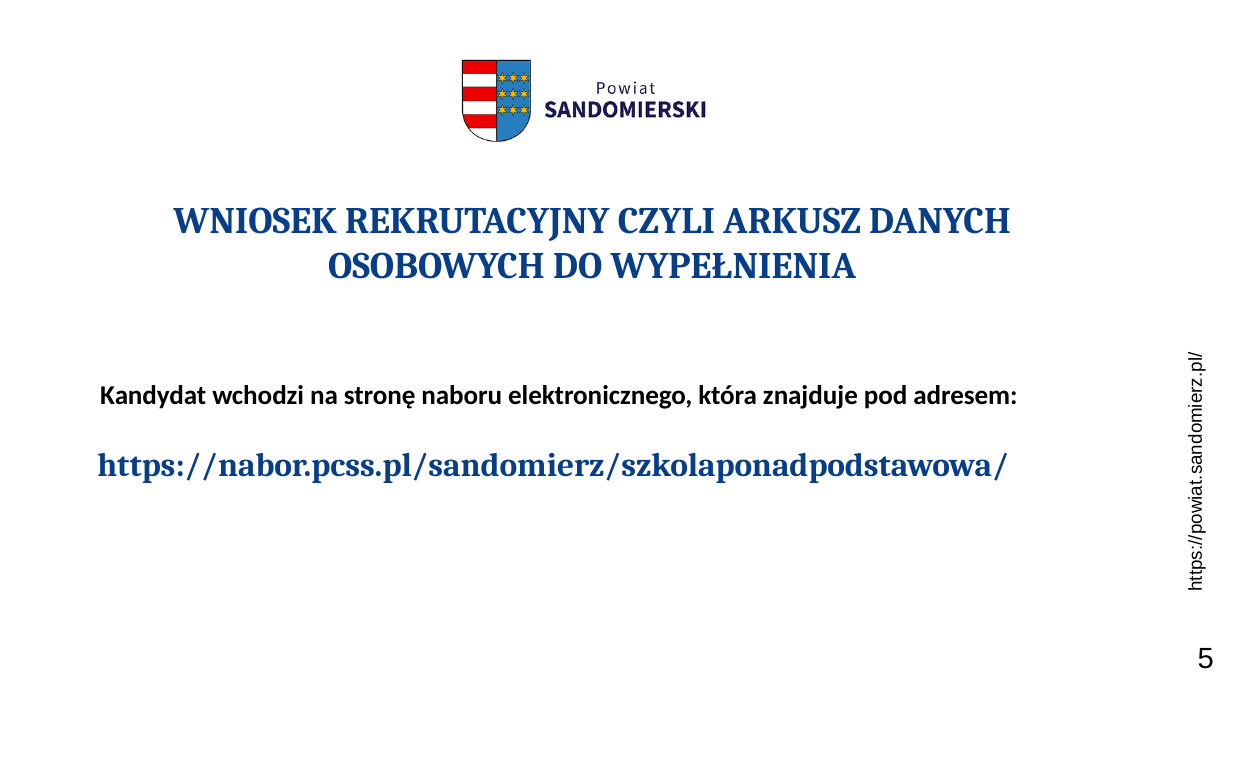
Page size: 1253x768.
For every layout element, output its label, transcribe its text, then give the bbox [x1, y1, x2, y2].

title WNIOSEK REKRUTACYJNY CZYLI ARKUSZ DANYCH OSOBOWYCH DO WYPEŁNIENIA [70, 188, 1115, 317]
slide_number <numer> [1168, 632, 1244, 677]
list Kandydat wchodzi na stronę naboru elektronicznego, która znajduje pod adresem: [70, 330, 1115, 437]
title https://nabor.pcss.pl/sandomierz/szkolaponadpodstawowa/ [82, 436, 1063, 589]
picture [460, 58, 707, 143]
footer https://powiat.sandomierz.pl/ [1175, 330, 1226, 607]
